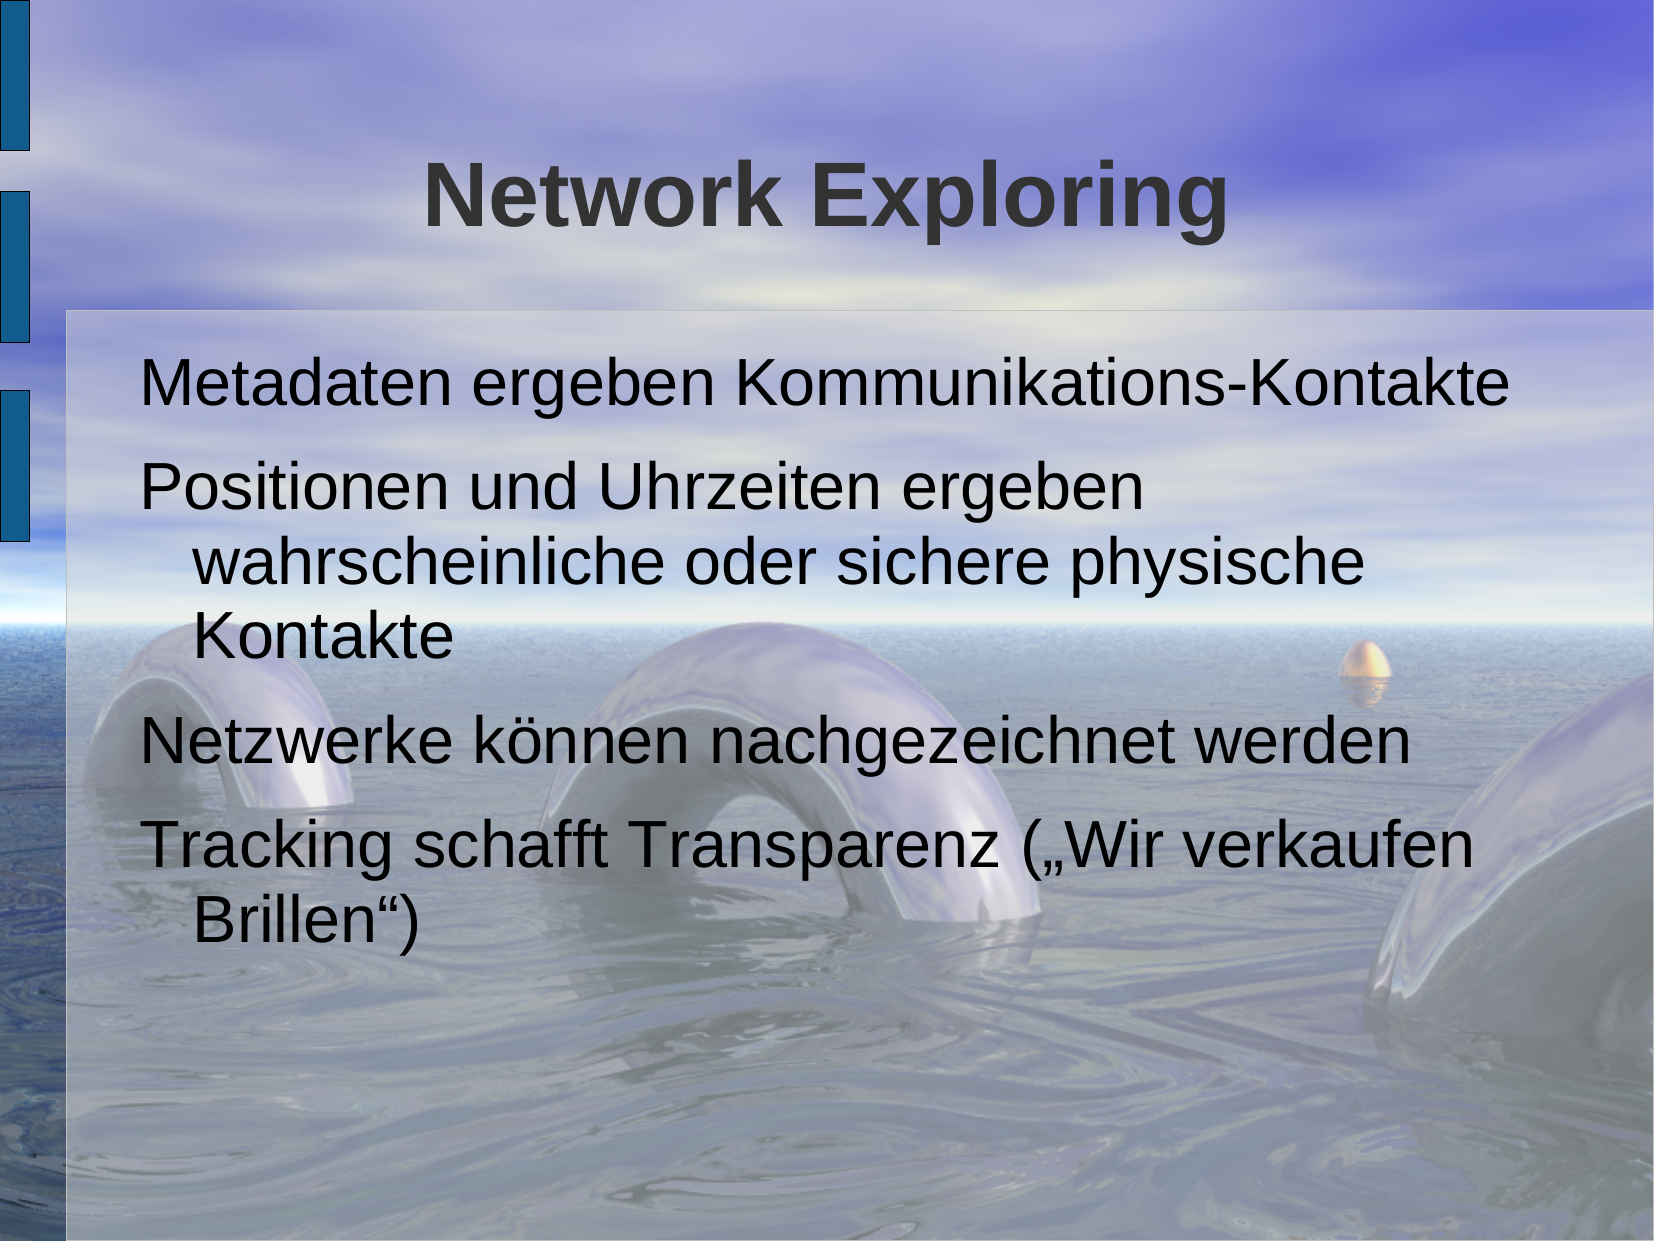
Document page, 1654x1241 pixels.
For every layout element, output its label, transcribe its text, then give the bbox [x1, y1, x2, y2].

title Network Exploring [121, 91, 1534, 299]
picture [0, 0, 1654, 1241]
list Metadaten ergeben Kommunikations-Kontakte Positionen und Uhrzeiten ergeben wahrscheinliche oder sichere physische Kontakte Netzwerke können nachgezeichnet werden Tracking schafft Transparenz („Wir verkaufen Brillen“) [121, 344, 1534, 1134]
